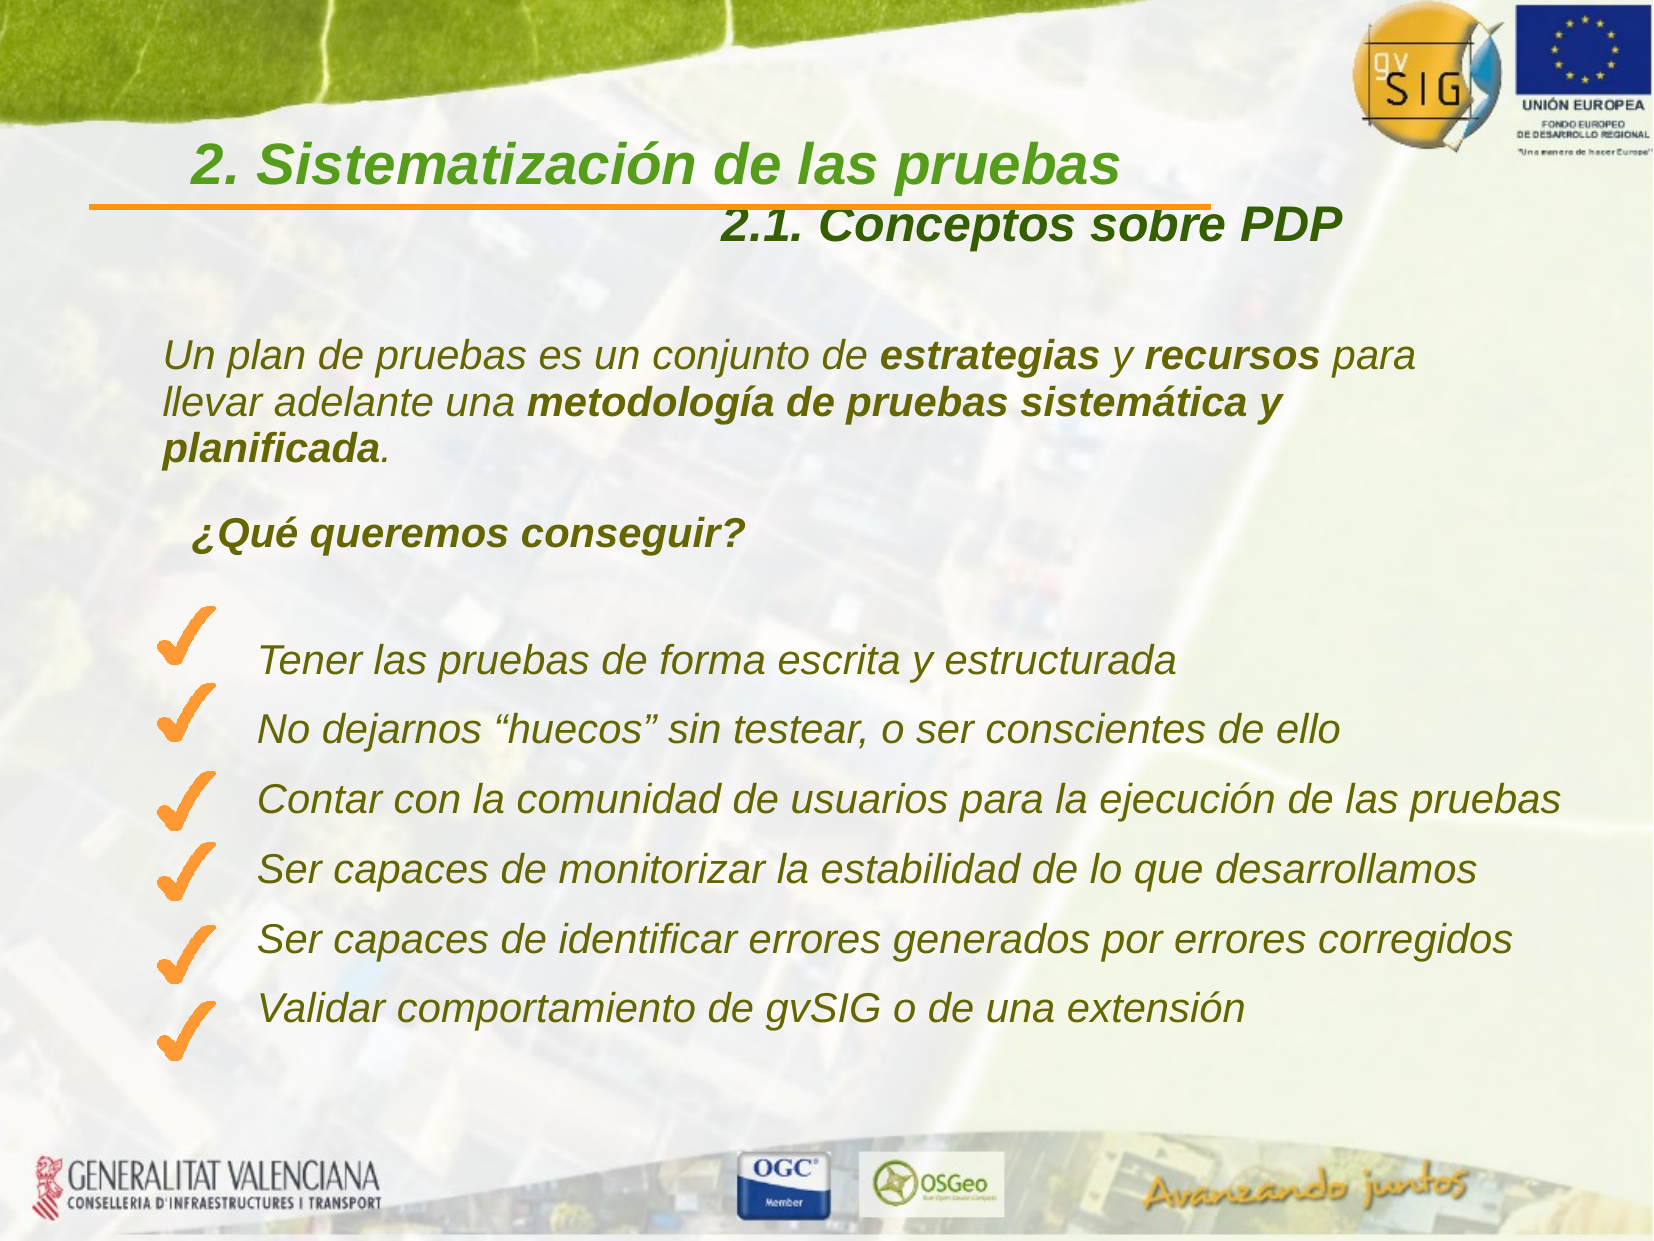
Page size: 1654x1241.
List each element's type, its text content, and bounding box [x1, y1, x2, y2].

text_box ¿Qué queremos conseguir? [177, 501, 857, 570]
text_box Tener las pruebas de forma escrita y estructurada No dejarnos “huecos” sin testear, o ser conscientes de ello Contar con la comunidad de usuarios para la ejecución de las pruebas Ser capaces de monitorizar la estabilidad de lo que desarrollamos Ser capaces de identificar errores generados por errores corregidos Validar comportamiento de gvSIG o de una extensión [242, 605, 1601, 1071]
picture [0, 0, 1653, 1241]
text_box Un plan de pruebas es un conjunto de estrategias y recursos para llevar adelante una metodología de pruebas sistemática y planificada. [147, 324, 1477, 502]
text_box 2. Sistematización de las pruebas 2.1. Conceptos sobre PDP [177, 124, 1359, 276]
